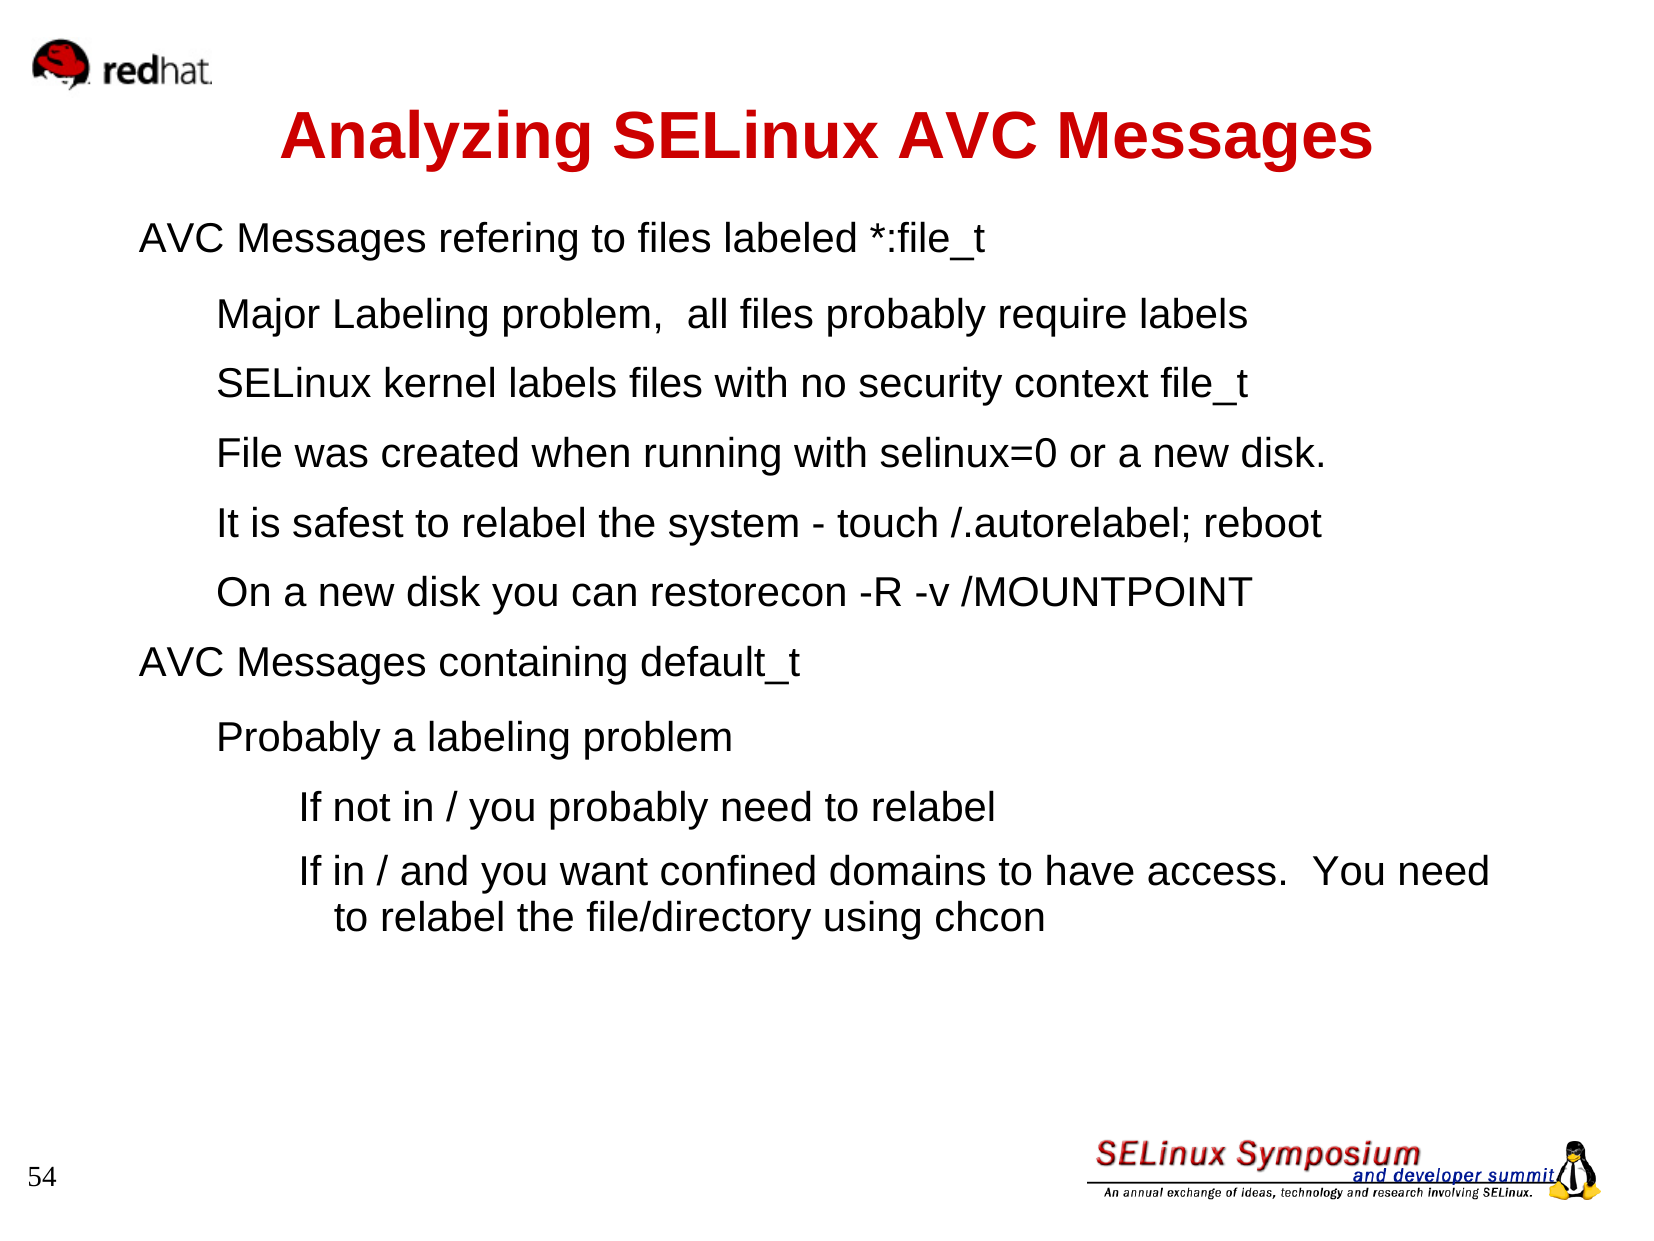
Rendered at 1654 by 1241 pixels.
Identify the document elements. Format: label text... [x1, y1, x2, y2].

picture [1087, 1135, 1613, 1200]
list AVC Messages refering to files labeled *:file_t Major Labeling problem, all files probably require labels SELinux kernel labels files with no security context file_t File was created when running with selinux=0 or a new disk. It is safest to relabel the system - touch /.autorelabel; reboot On a new disk you can restorecon -R -v /MOUNTPOINT AVC Messages containing default_t Probably a labeling problem If not in / you probably need to relabel If in / and you want confined domains to have access. You need to relabel the file/directory using chcon [121, 214, 1534, 1112]
title Analyzing SELinux AVC Messages [121, 55, 1534, 214]
picture [31, 37, 212, 98]
